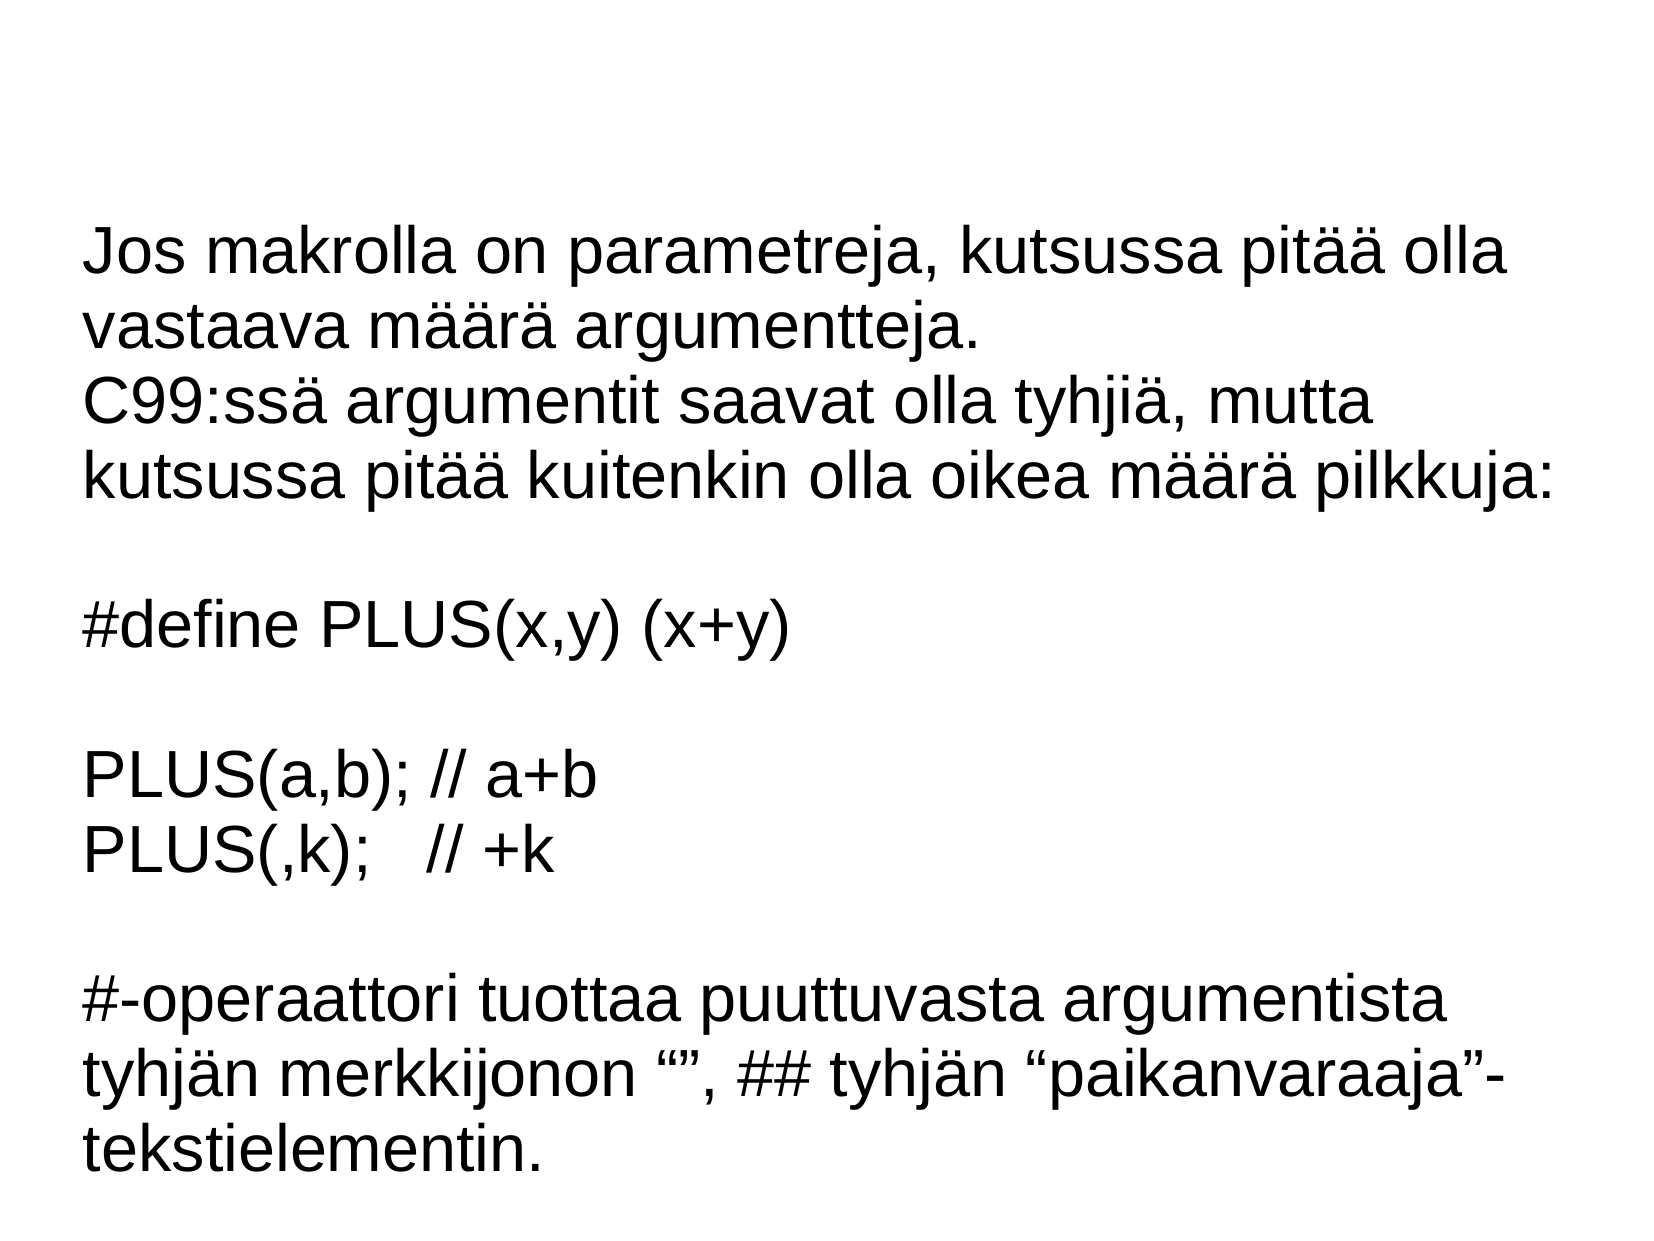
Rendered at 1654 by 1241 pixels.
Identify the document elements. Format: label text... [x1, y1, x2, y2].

text_box Jos makrolla on parametreja, kutsussa pitää olla vastaava määrä argumentteja. C99:ssä argumentit saavat olla tyhjiä, mutta kutsussa pitää kuitenkin olla oikea määrä pilkkuja: #define PLUS(x,y) (x+y) PLUS(a,b); // a+b PLUS(,k); // +k #-operaattori tuottaa puuttuvasta argumentista tyhjän merkkijonon “”, ## tyhjän “paikanvaraaja”-tekstielementin. [82, 213, 1571, 1186]
